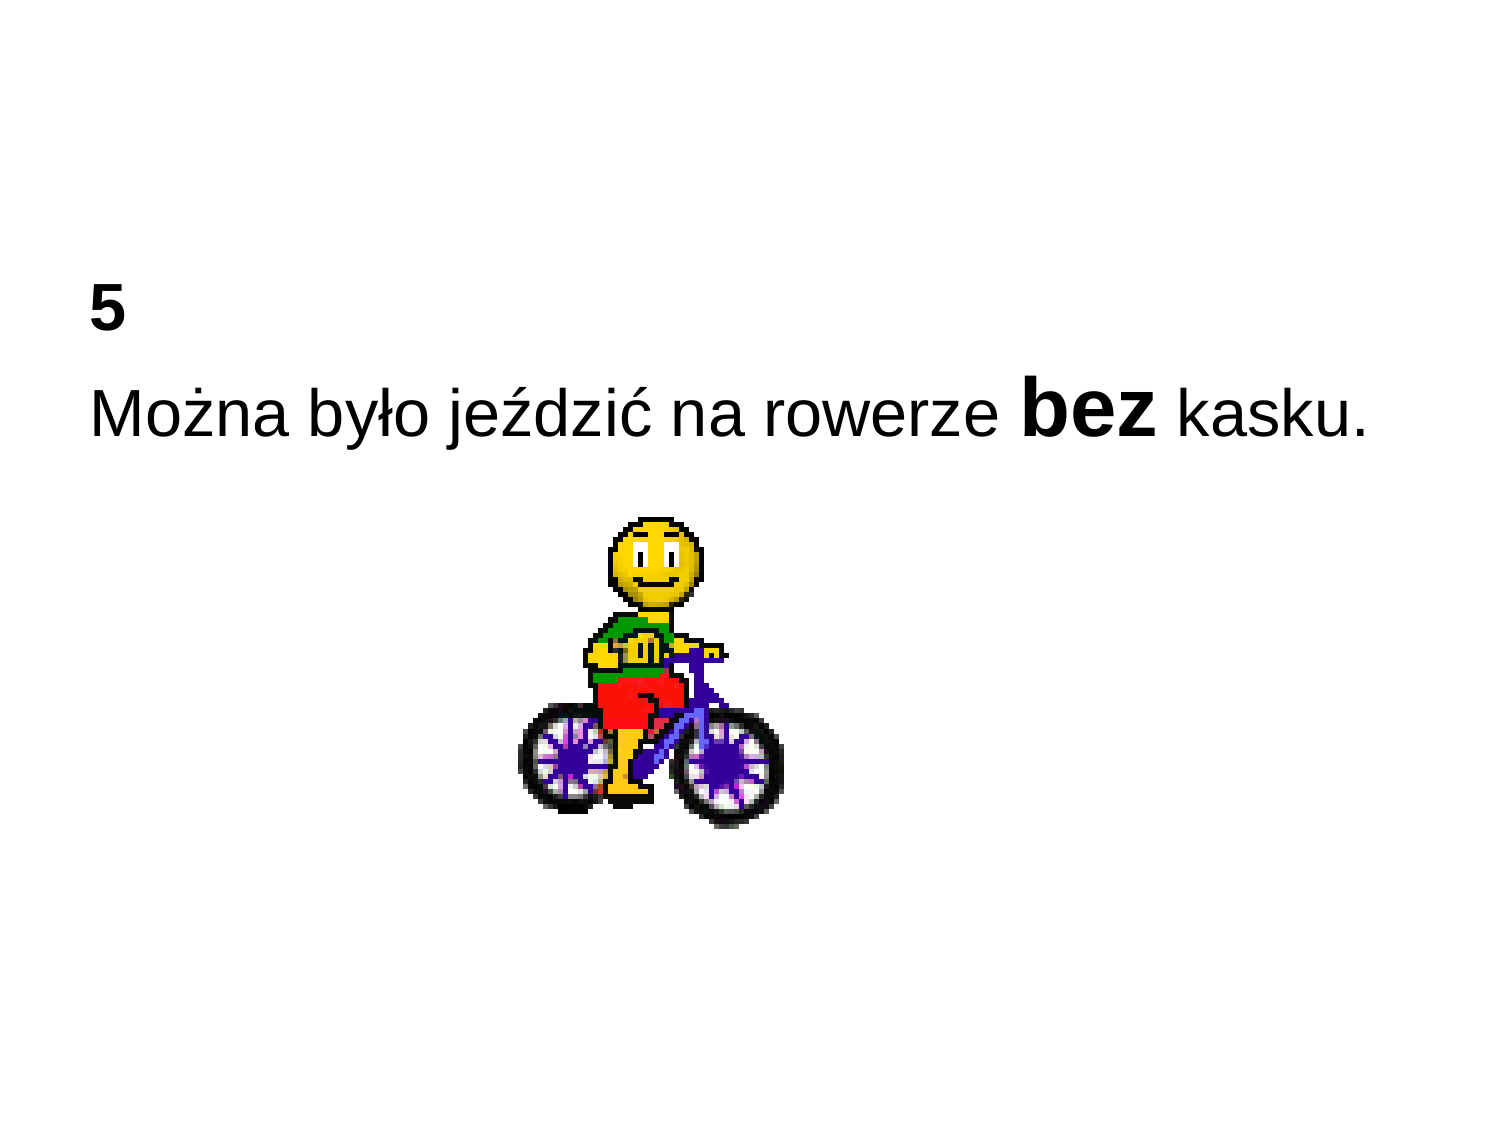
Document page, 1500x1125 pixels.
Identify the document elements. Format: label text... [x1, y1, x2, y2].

picture [508, 512, 795, 835]
list 5 Można było jeździć na rowerze bez kasku. [75, 262, 1426, 1006]
